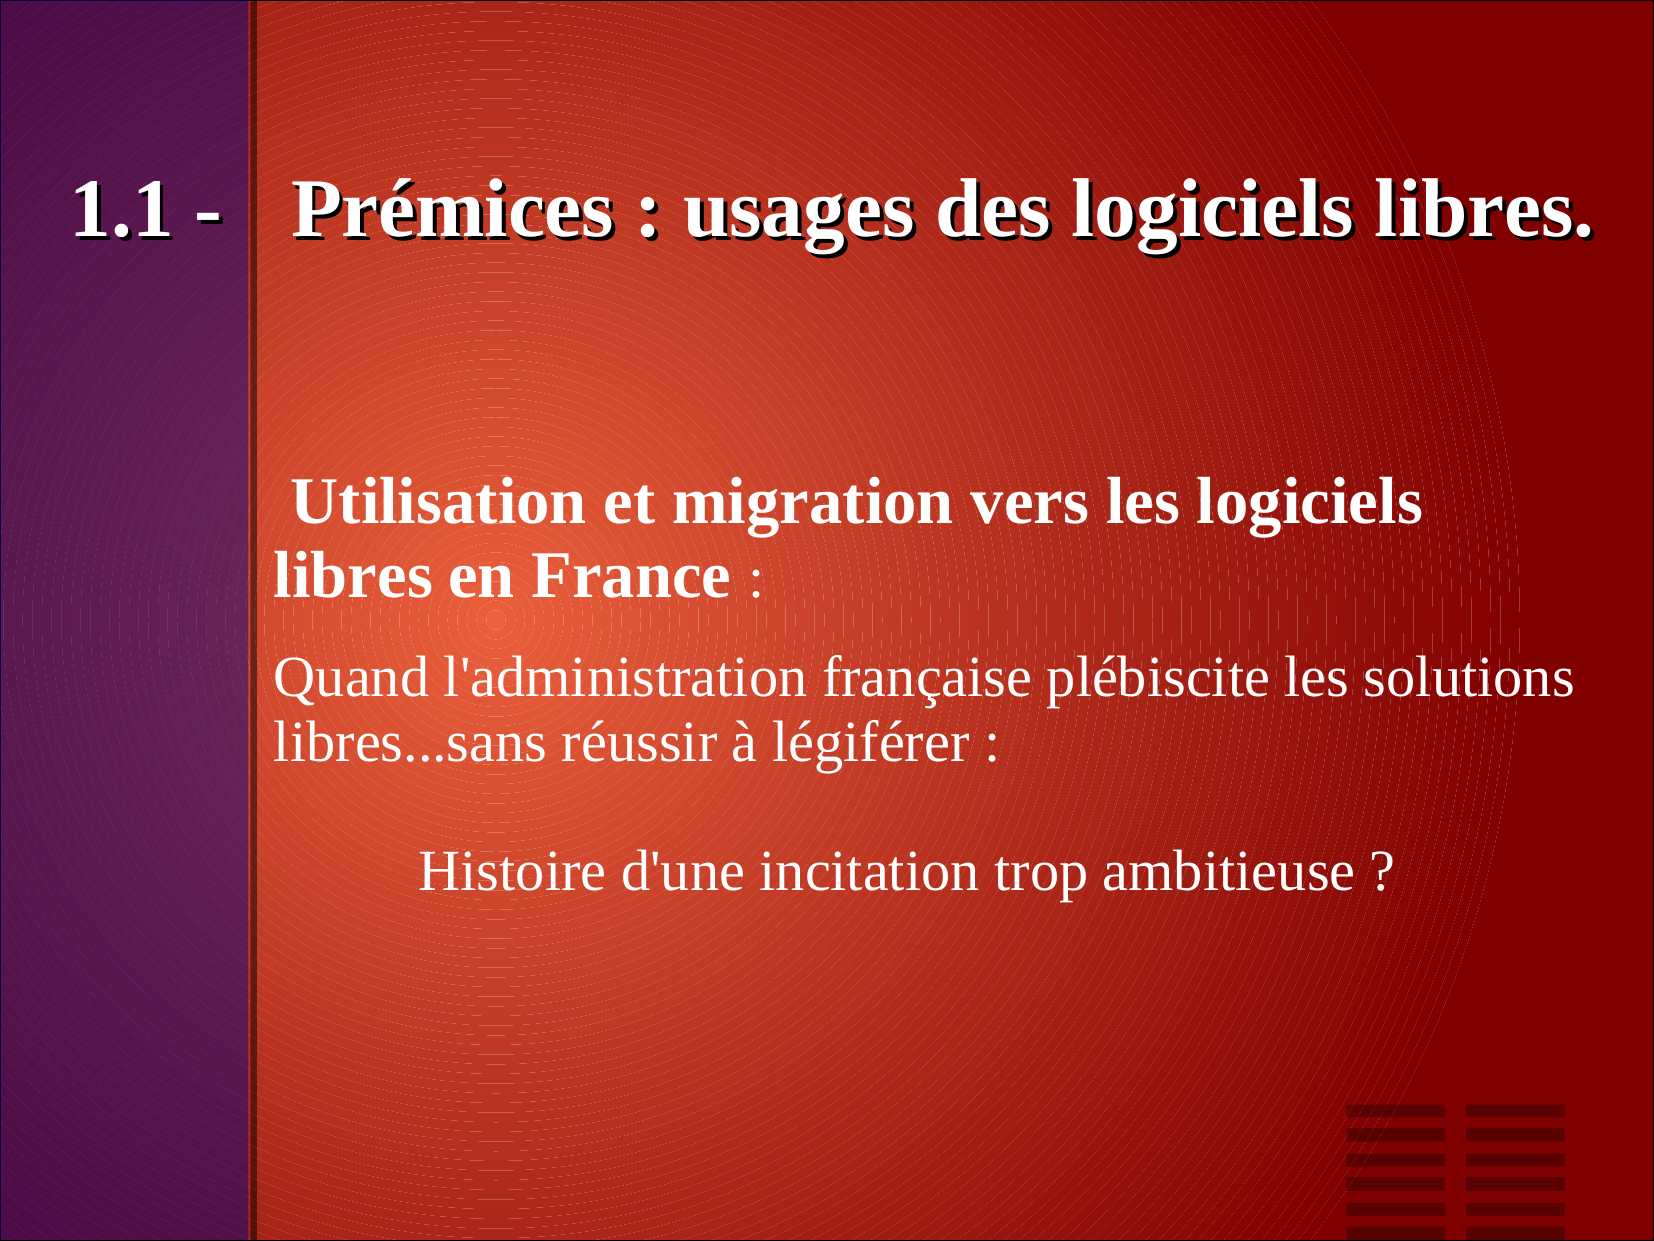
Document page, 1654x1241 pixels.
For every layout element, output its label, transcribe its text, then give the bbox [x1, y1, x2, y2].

title 1.1 - Prémices : usages des logiciels libres. [69, 104, 1604, 313]
subtitle Utilisation et migration vers les logiciels libres en France : Quand l'administration française plébiscite les solutions libres...sans réussir à légiférer : Histoire d'une incitation trop ambitieuse ? [274, 315, 1611, 1127]
